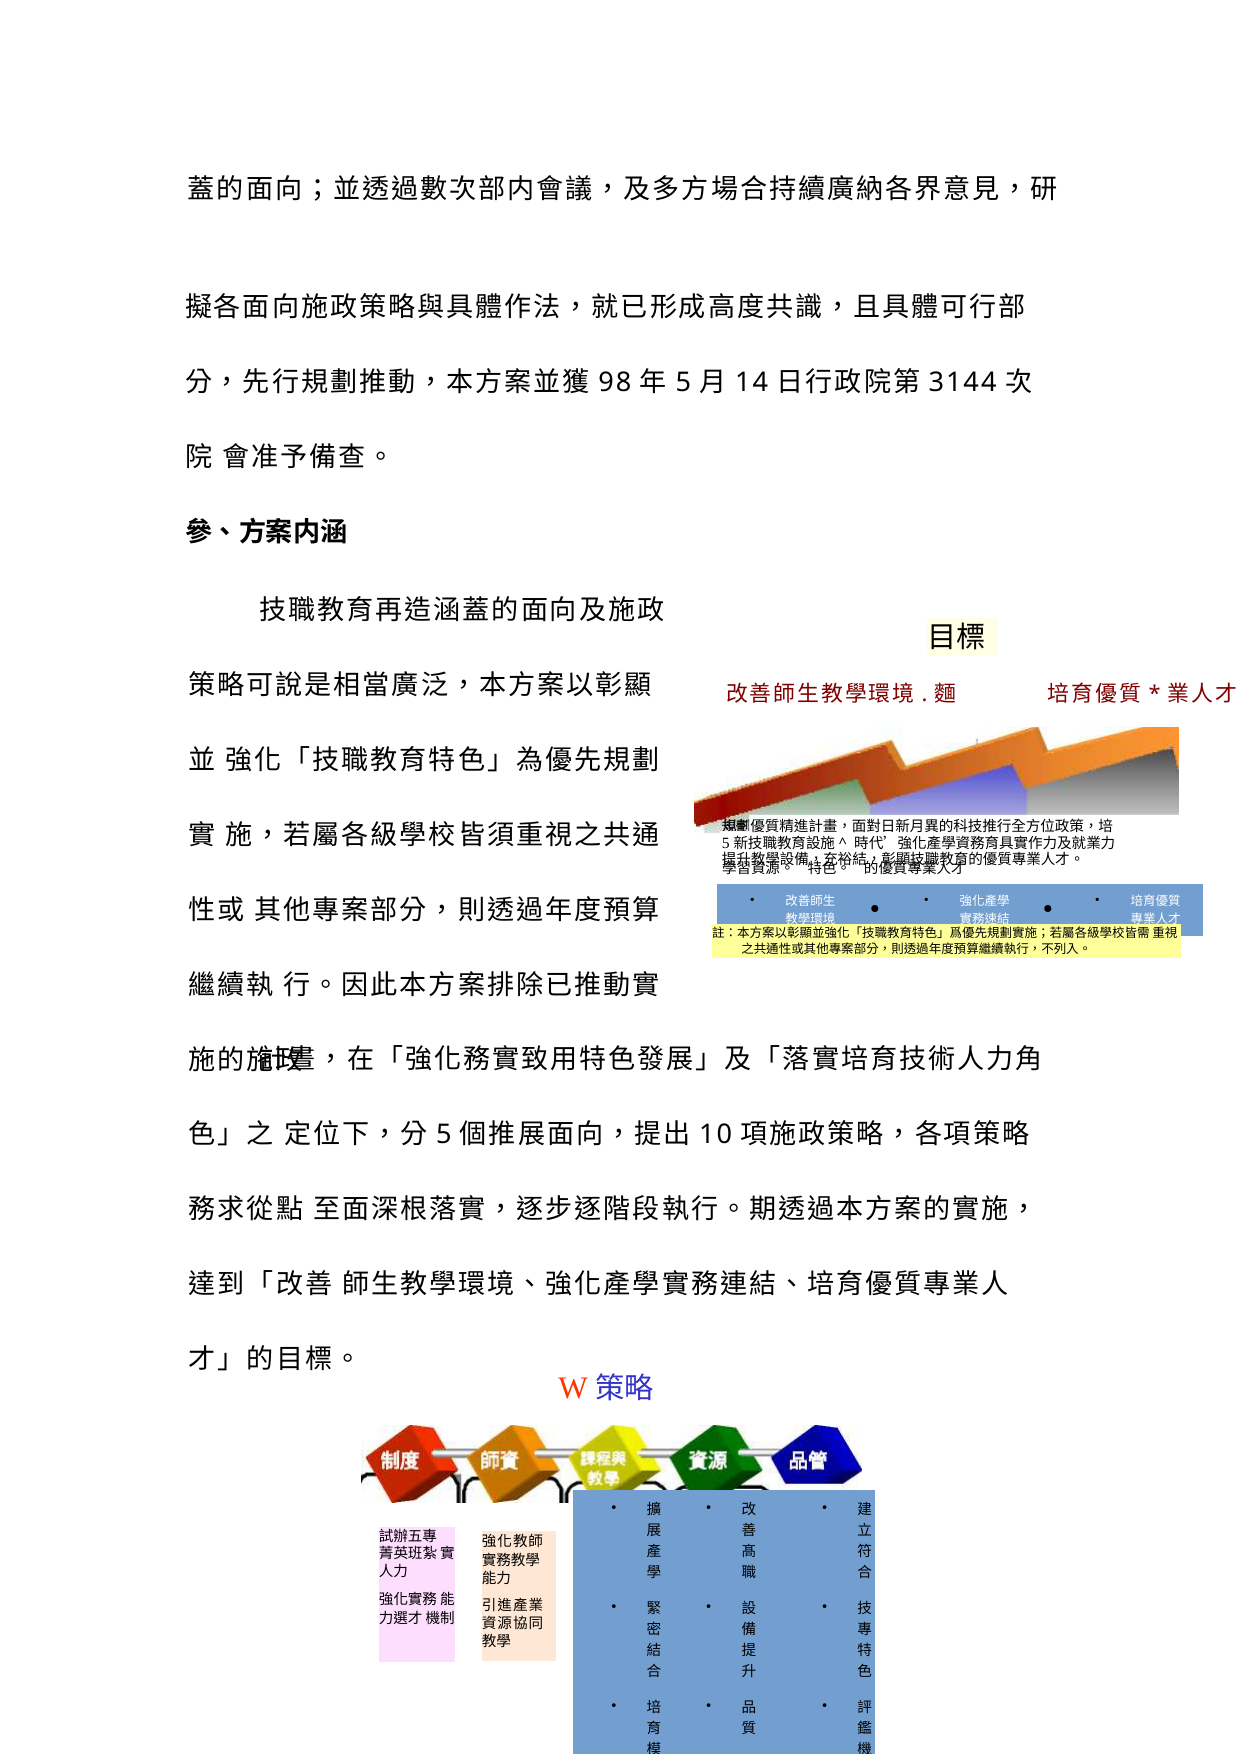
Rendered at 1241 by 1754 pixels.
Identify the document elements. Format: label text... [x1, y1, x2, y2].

table_header 改善髙職 [669, 1490, 774, 1589]
table_cell 設備提升 [669, 1589, 774, 1688]
text_box W策略 [558, 1367, 686, 1407]
text_box 5新技職教育設施^ 時代’強化產學資務育具實作力及就業力 [722, 833, 1163, 856]
table_header 培育優質專業人才 [1064, 884, 1203, 936]
table_cell 品質 [669, 1688, 774, 1754]
table_header 建立符合 [774, 1490, 875, 1589]
text_box 優質精進計畫，面對日新月異的科技推行全方位政策，培 [750, 816, 1163, 833]
text_box 蓋的面向；並透過數次部内會議，及多方場合持續廣納各界意見，研 [188, 171, 1054, 204]
text_box 學習資源。 特色。 的優質專業人才 [722, 859, 1132, 882]
text_box 目標 [927, 618, 998, 655]
table_cell 評鑑機制 [774, 1688, 875, 1754]
text_box 改善師生教學環境.麵 [726, 680, 935, 704]
table_cell 緊密結合 [573, 1589, 669, 1688]
table_header 1 [855, 884, 891, 924]
table_header 改善師生教學環境 [717, 884, 855, 924]
text_box 強化教師 實務教學 能力 引進產業 資源協同 教學 [482, 1531, 556, 1661]
table_header 1 [1028, 884, 1064, 924]
picture [694, 727, 1179, 833]
text_box 提升教學設備，充裕結，彰顯技職教育的優質專業人才。 [722, 850, 1143, 869]
picture [361, 1426, 862, 1504]
text_box 技職教育再造涵蓋的面向及施政 策略可說是相當廣泛，本方案以彰顯並 強化「技職教育特色」為優先規劃實 施，若屬各級學校皆須重視之共通性或 其他專案部分，則透過年度預算繼續執 行。因此本方案排除已推動實施的施政 [189, 549, 673, 951]
text_box 註：本方案以彰顯並強化「技職教育特色」爲優先規劃實施；若屬各級學校皆需 重視之共通性或其他專案部分，則透過年度預算繼續執行，不列入。 [712, 924, 1181, 958]
table_cell 培育模式 [573, 1688, 669, 1754]
table_header 強化產學實務速結 [891, 884, 1028, 924]
text_box 擬各面向施政策略與具體作法，就已形成高度共識，且具體可行部 分，先行規劃推動，本方案並獲98年5月14日行政院第3144次院 會准予備查。 參、方案内涵 [185, 246, 1050, 504]
text_box 試辦五專 菁英班紮 實人力 強化實務 能力選才 機制 [379, 1527, 455, 1662]
text_box 培育優質*業人才 [1048, 680, 1198, 704]
table_header 擴展產學 [573, 1490, 669, 1589]
table_cell 技專特色 [774, 1589, 875, 1688]
text_box 計晝，在「強化務實致用特色發展」及「落實培育技術人力角色」之 定位下，分5個推展面向，提出10項施政策略，各項策略務求從點 至面深根落實，逐步逐階段執行。期透過本方案的實施，達到「改善 師生教學環境、強化產學實務連結、培育優質專業人才」的目標。 [189, 998, 1052, 1252]
